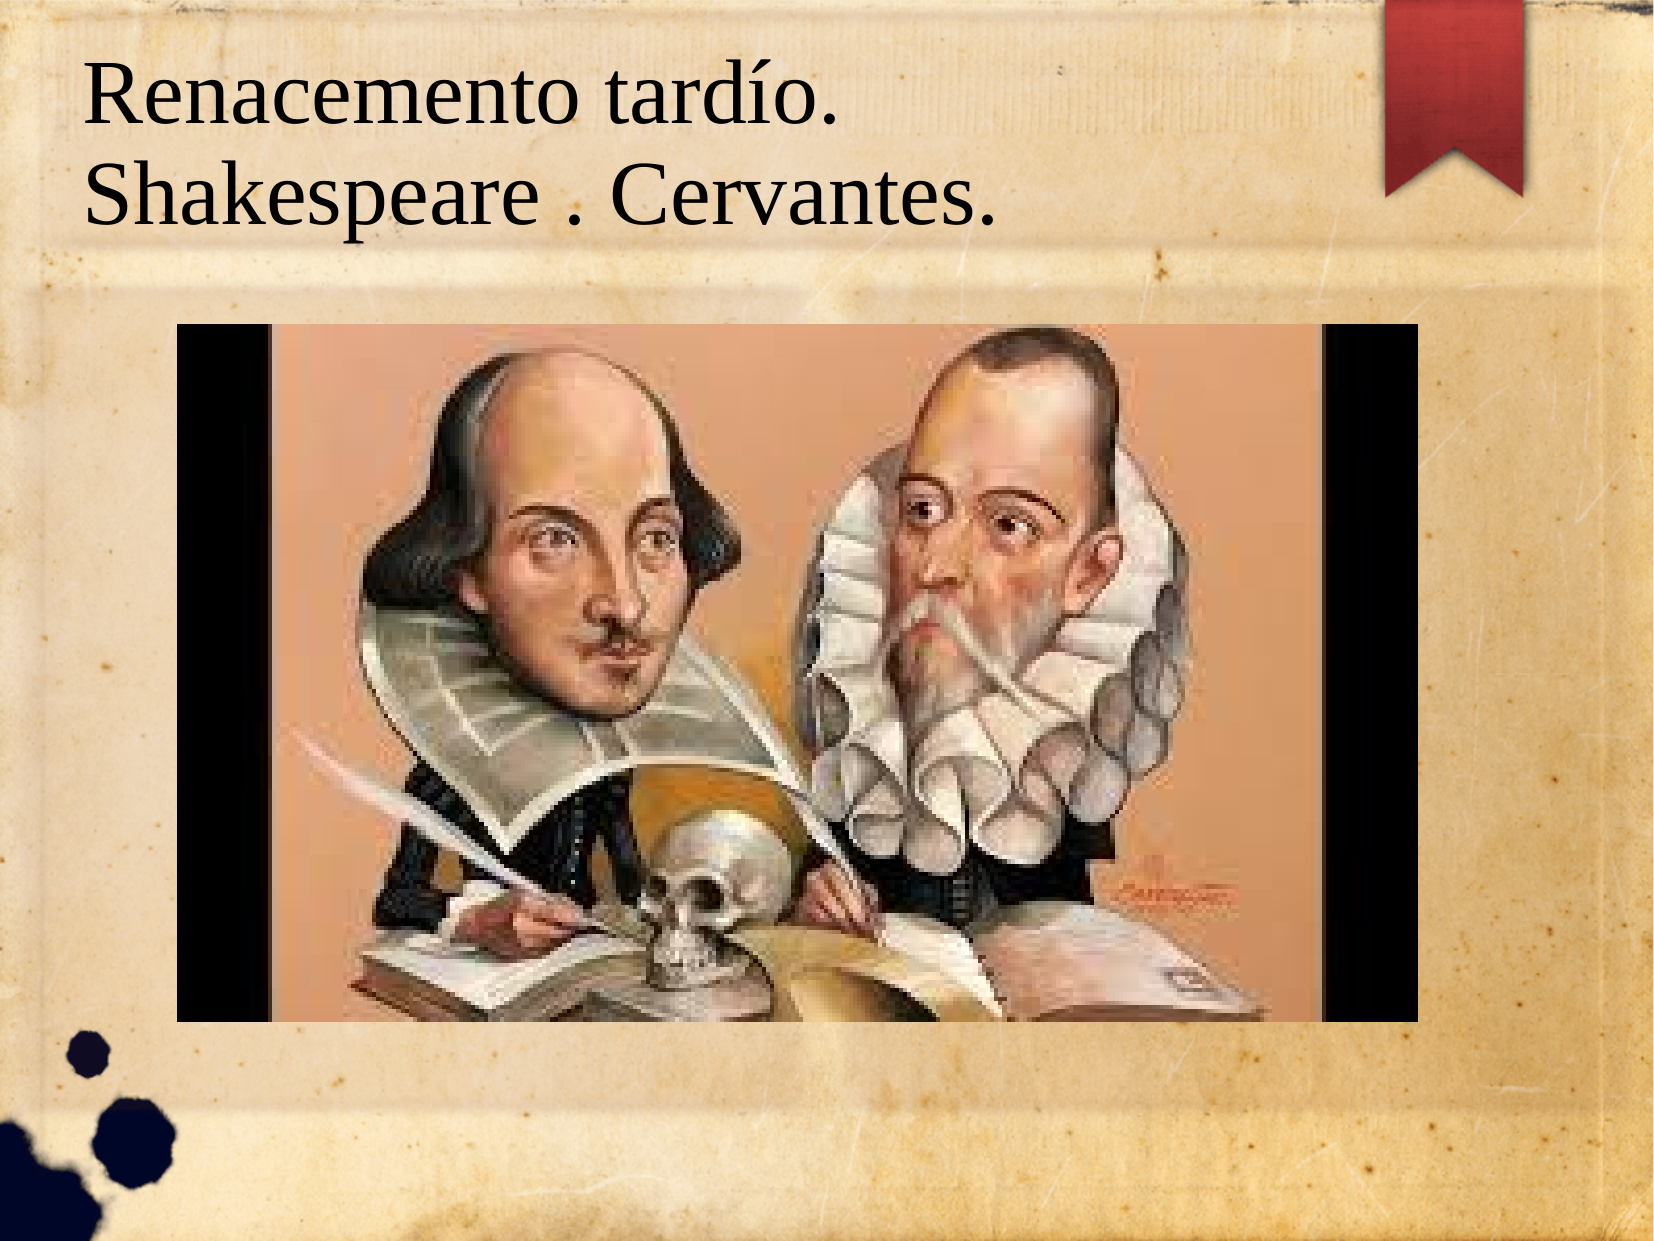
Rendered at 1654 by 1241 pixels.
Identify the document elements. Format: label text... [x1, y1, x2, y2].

picture [0, 0, 1654, 1241]
title Renacemento tardío. Shakespeare . Cervantes. [82, 41, 1347, 245]
